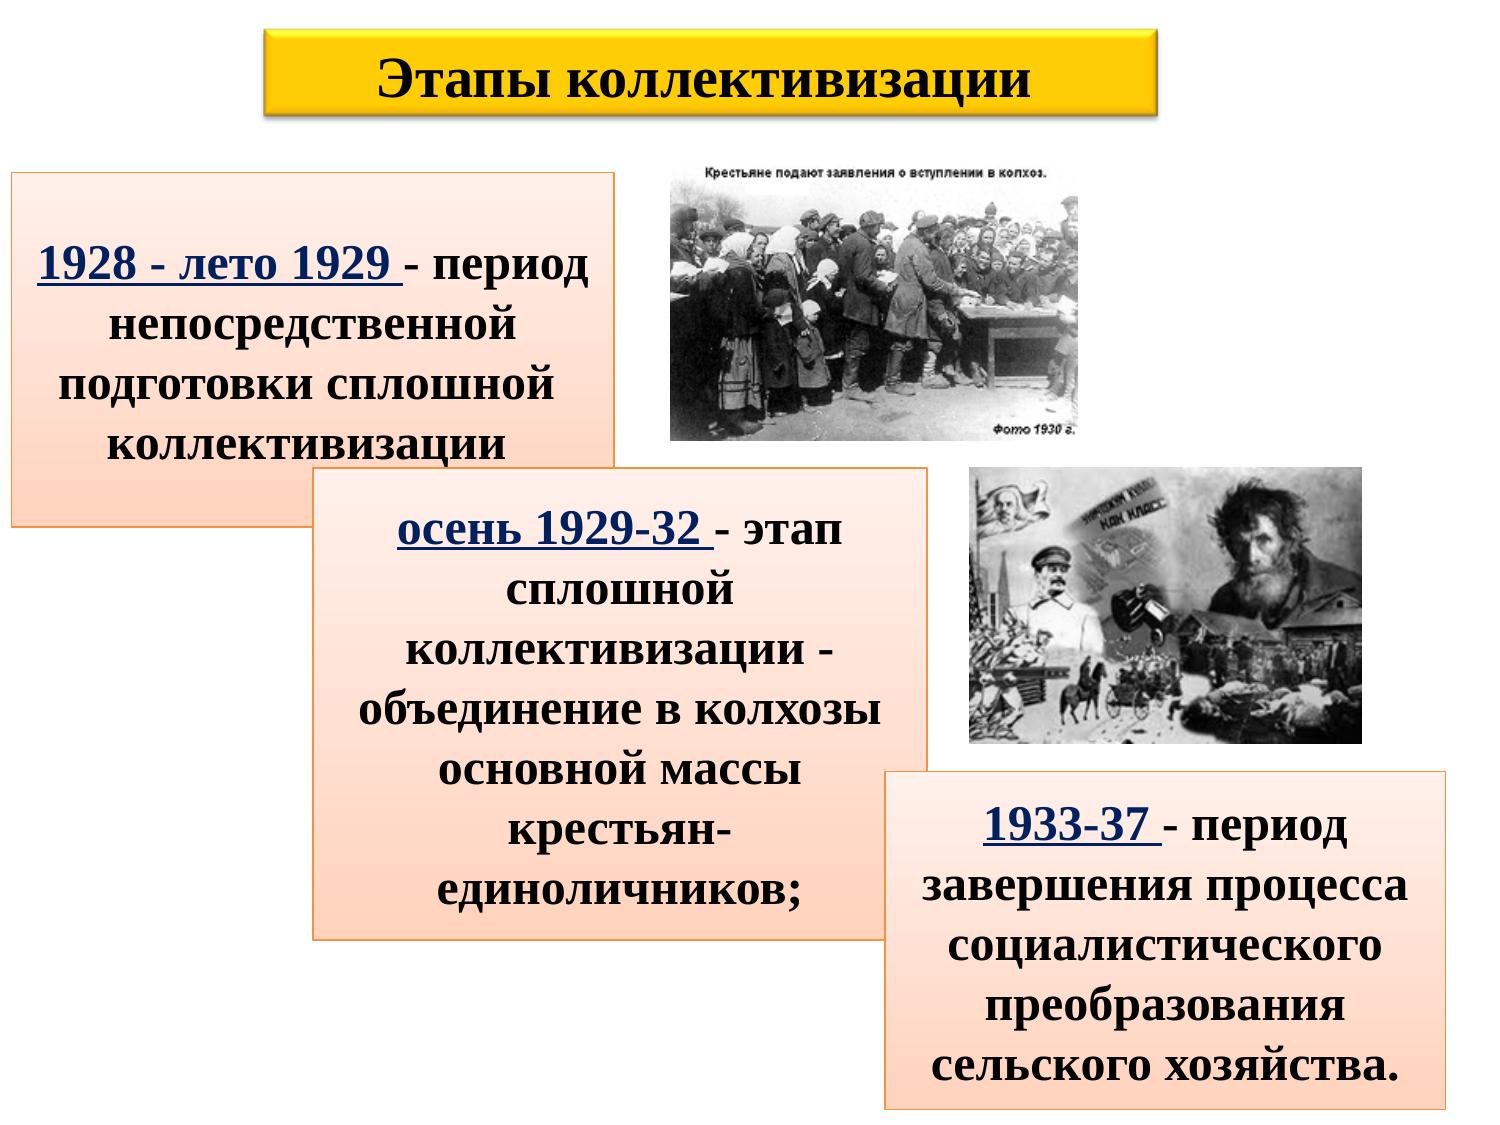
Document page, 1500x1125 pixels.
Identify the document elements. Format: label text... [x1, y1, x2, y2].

picture [670, 165, 1078, 442]
text_box осень 1929-32 - этап сплошной коллективизации - объединение в колхозы основной массы крестьян-единоличников; [312, 467, 927, 941]
text_box 1933-37 - период завершения процесса социалистического преобразования сельского хозяйства. [884, 771, 1446, 1110]
text_box 1928 - лето 1929 - период непосредственной подготовки сплошной коллективизации [11, 172, 614, 528]
picture [256, 15, 1166, 129]
text_box Этапы коллективизации [265, 30, 1158, 117]
picture [969, 467, 1362, 744]
